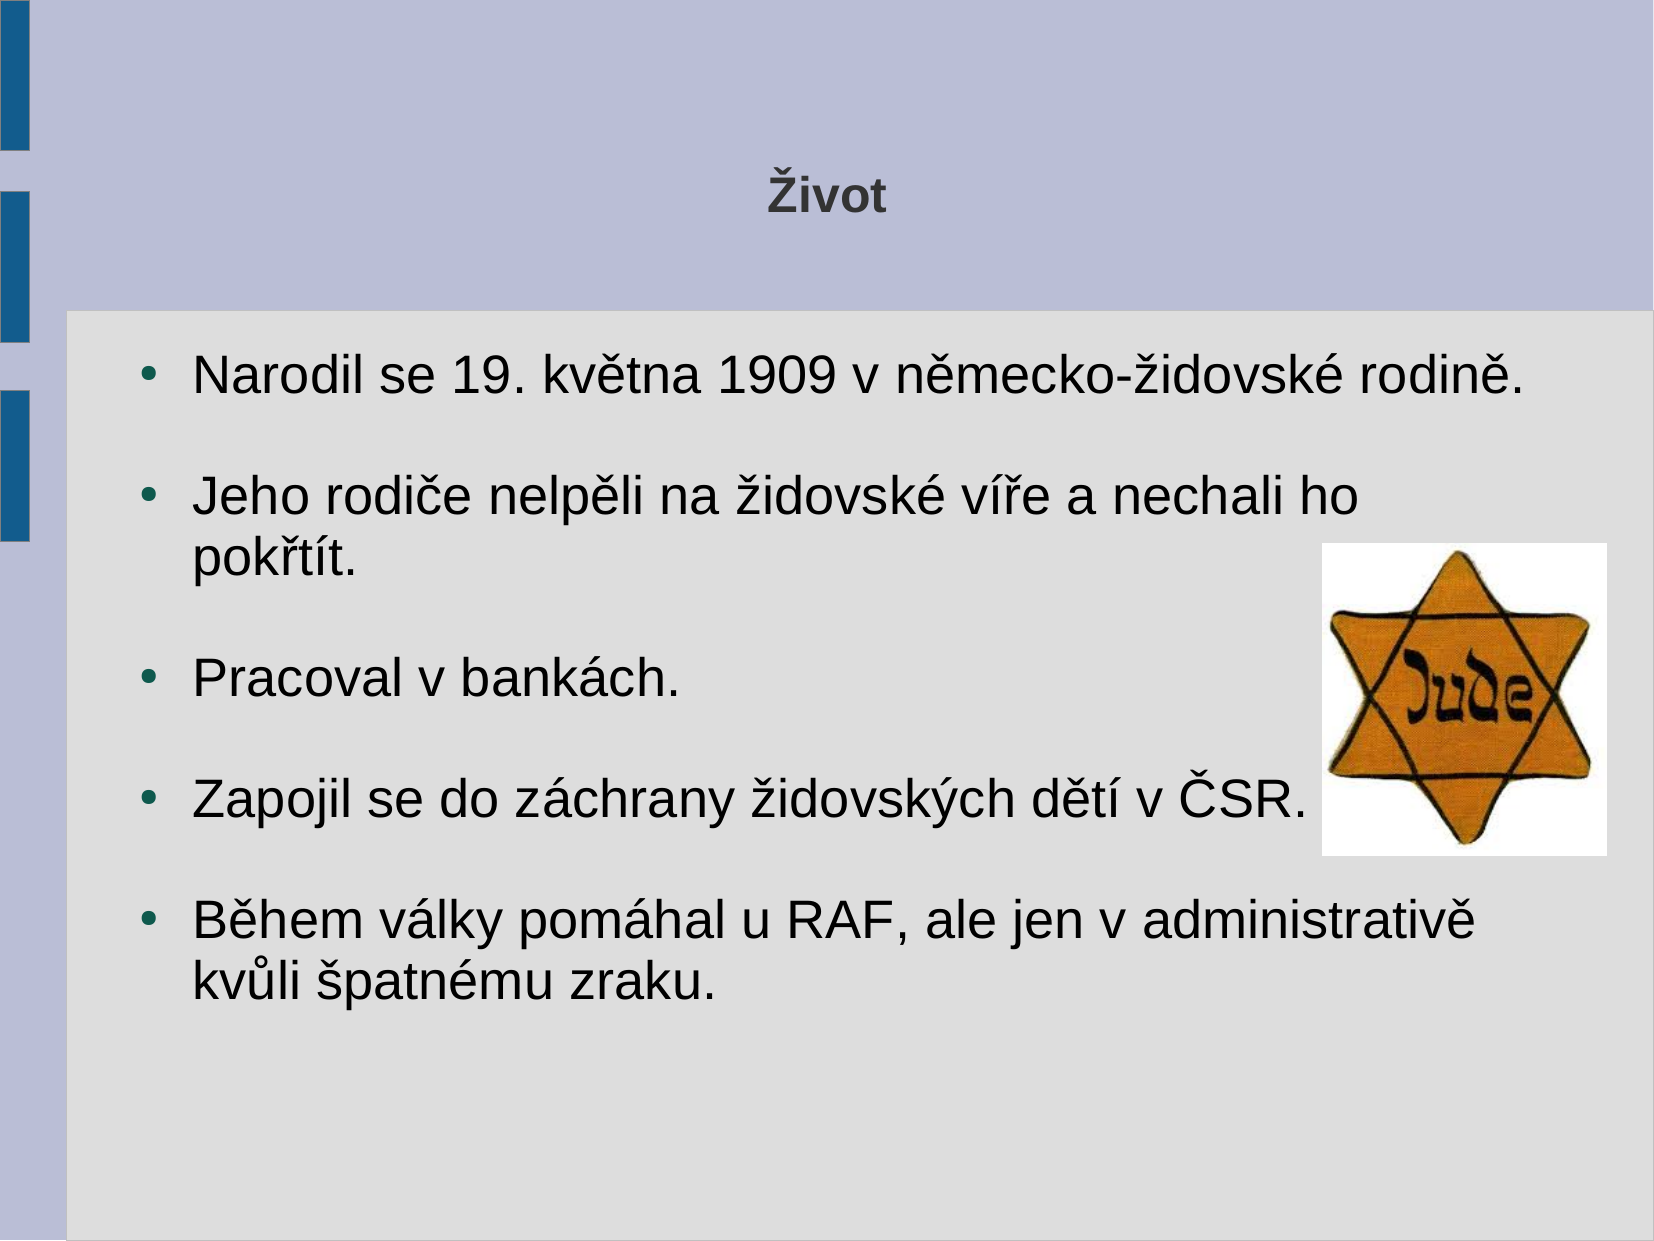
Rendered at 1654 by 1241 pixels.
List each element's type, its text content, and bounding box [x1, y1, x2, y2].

picture [1322, 543, 1607, 856]
list Narodil se 19. května 1909 v německo-židovské rodině. Jeho rodiče nelpěli na židovské víře a nechali ho pokřtít. Pracoval v bankách. Zapojil se do záchrany židovských dětí v ČSR. Během války pomáhal u RAF, ale jen v administrativě kvůli špatnému zraku. [121, 344, 1534, 1127]
title Život [121, 91, 1534, 299]
